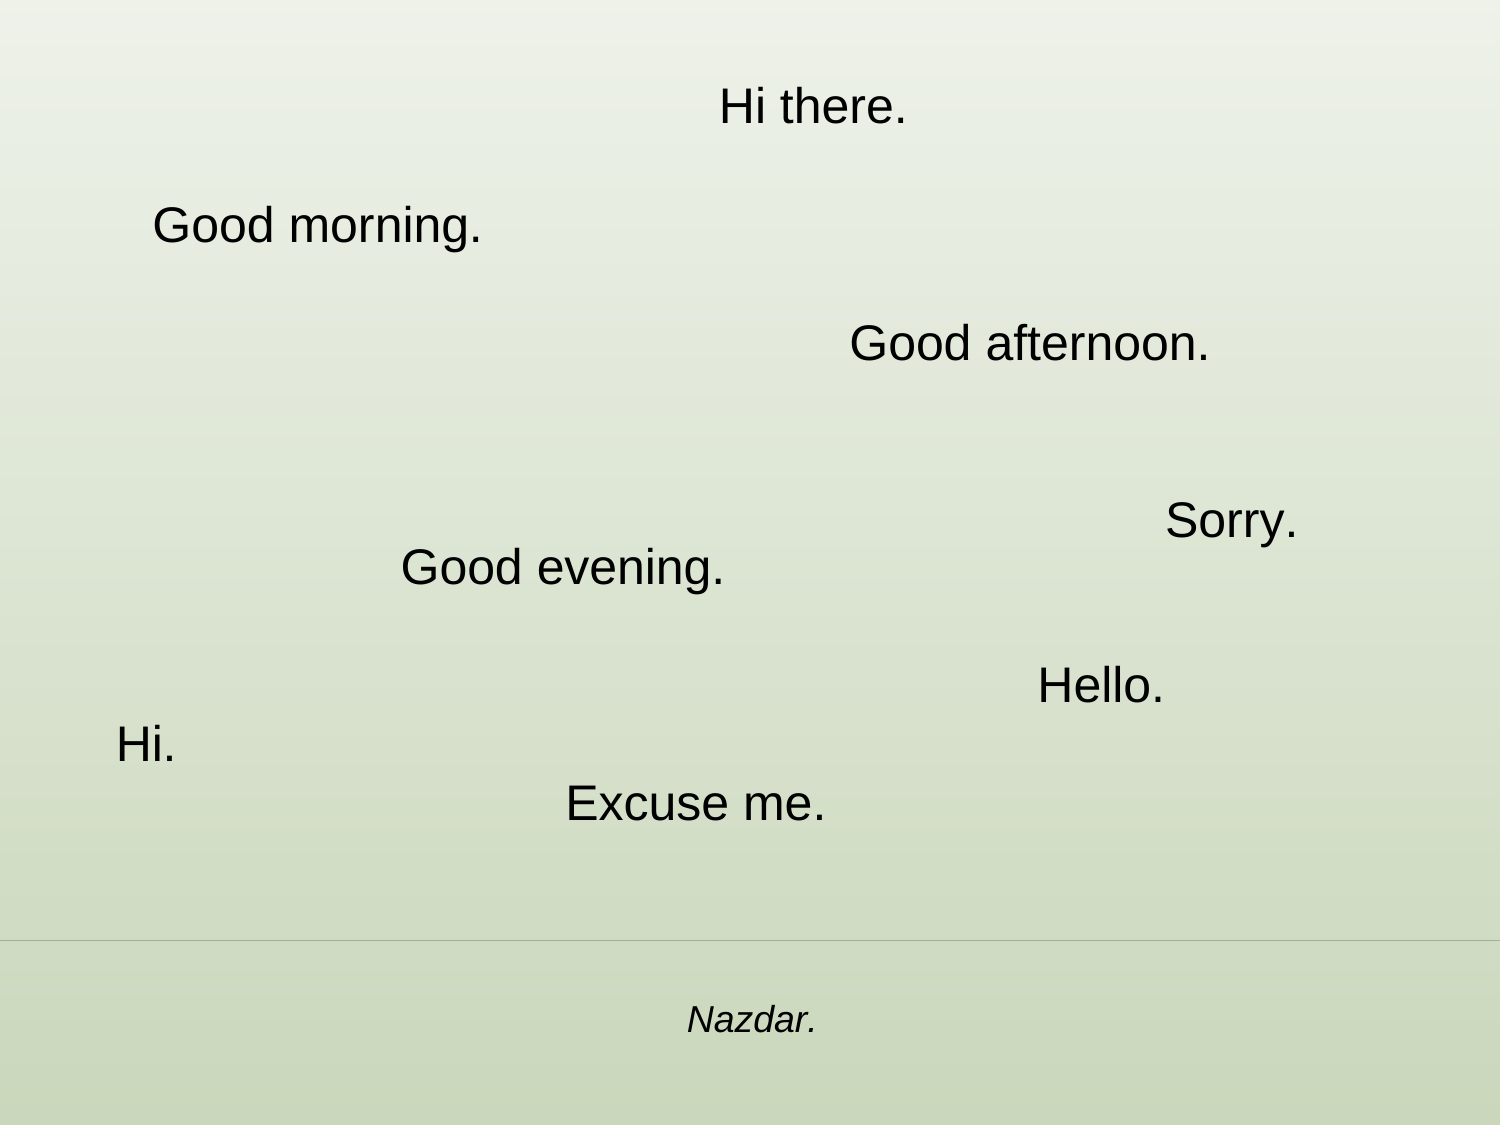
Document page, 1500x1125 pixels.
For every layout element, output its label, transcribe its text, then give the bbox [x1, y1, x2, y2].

text_box Good morning. [137, 184, 499, 261]
text_box Hi there. [704, 66, 923, 142]
text_box Sorry. [1150, 479, 1314, 556]
text_box Good evening. [385, 527, 741, 603]
text_box Hello. [1022, 645, 1180, 721]
text_box Excuse me. [550, 763, 842, 839]
text_box Hi. [100, 704, 192, 780]
text_box Nazdar. [672, 987, 833, 1049]
text_box Good afternoon. [834, 302, 1226, 379]
